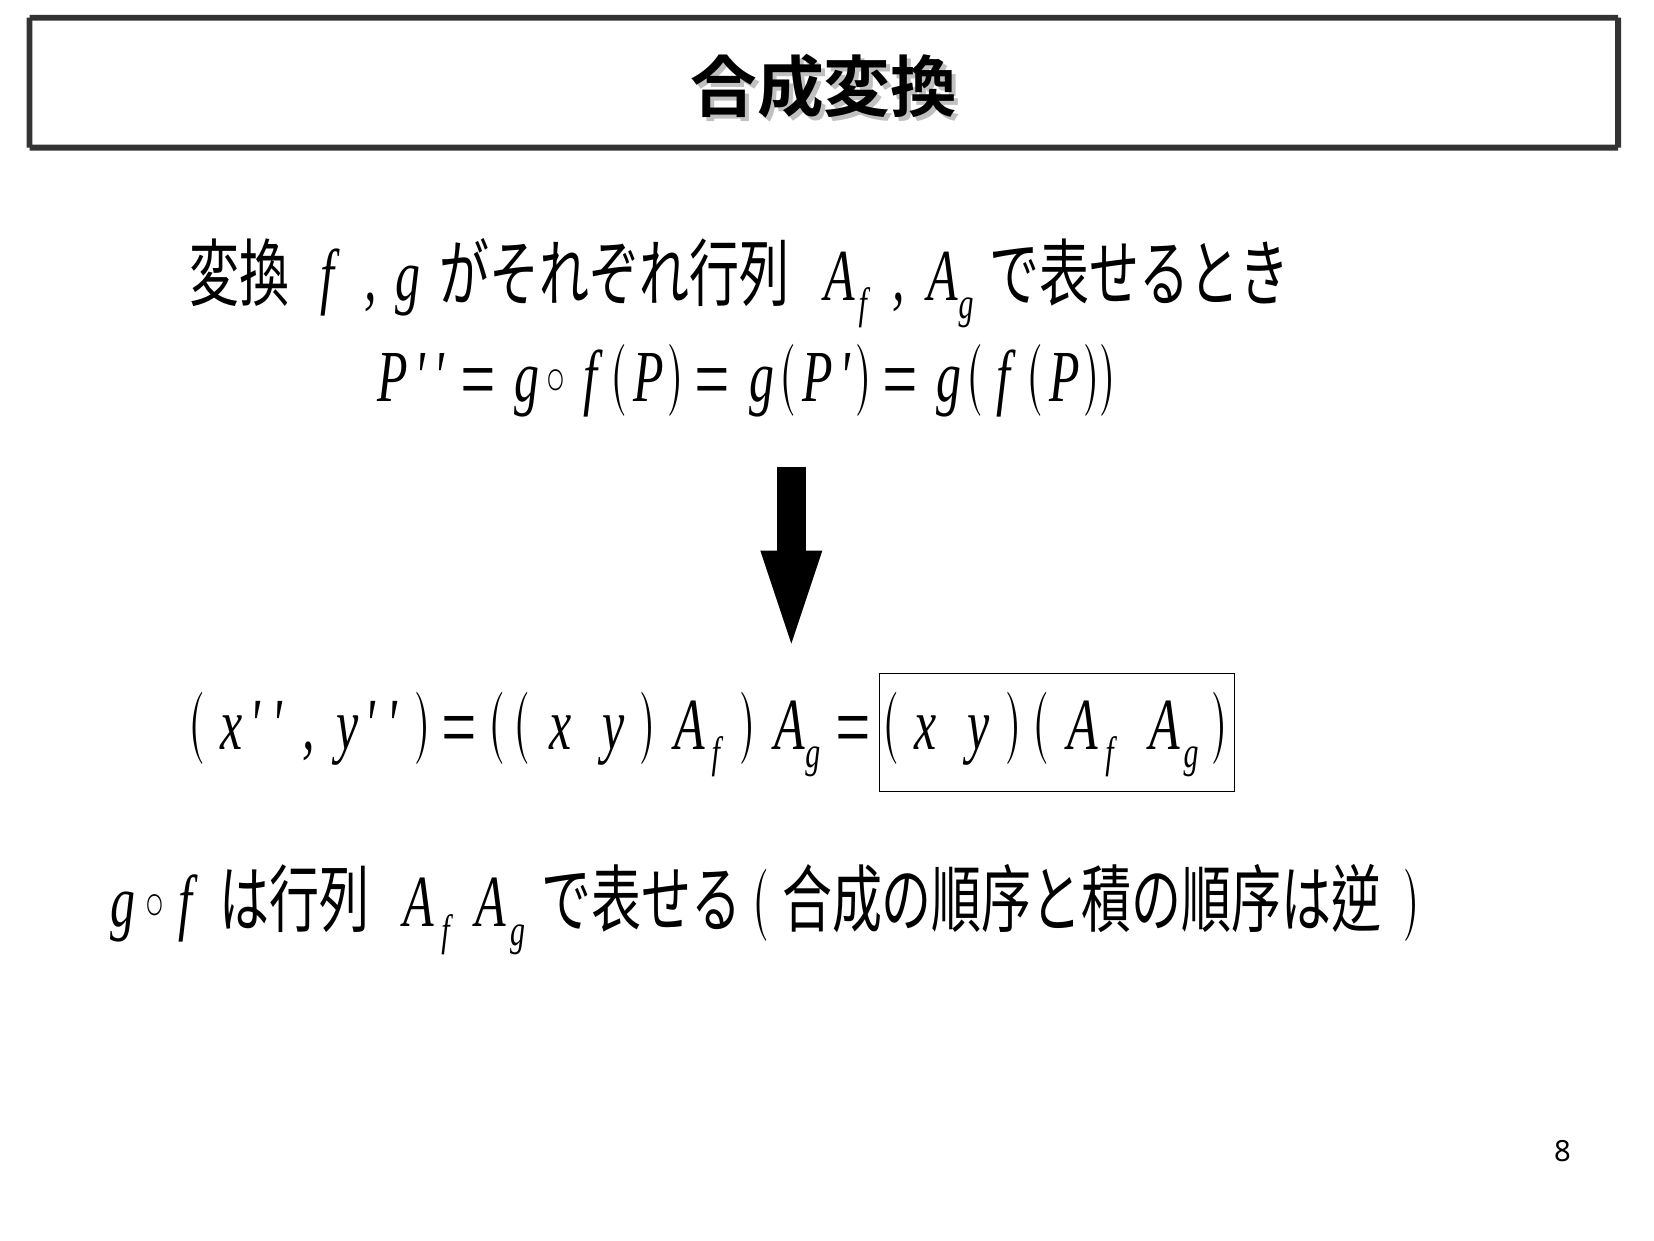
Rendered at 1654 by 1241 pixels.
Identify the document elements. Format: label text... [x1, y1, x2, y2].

chart [177, 236, 1302, 418]
chart [177, 685, 879, 780]
chart [880, 685, 1234, 780]
chart [1235, 685, 1239, 780]
chart [94, 862, 1433, 957]
text_box 合成変換 [29, 17, 1619, 148]
